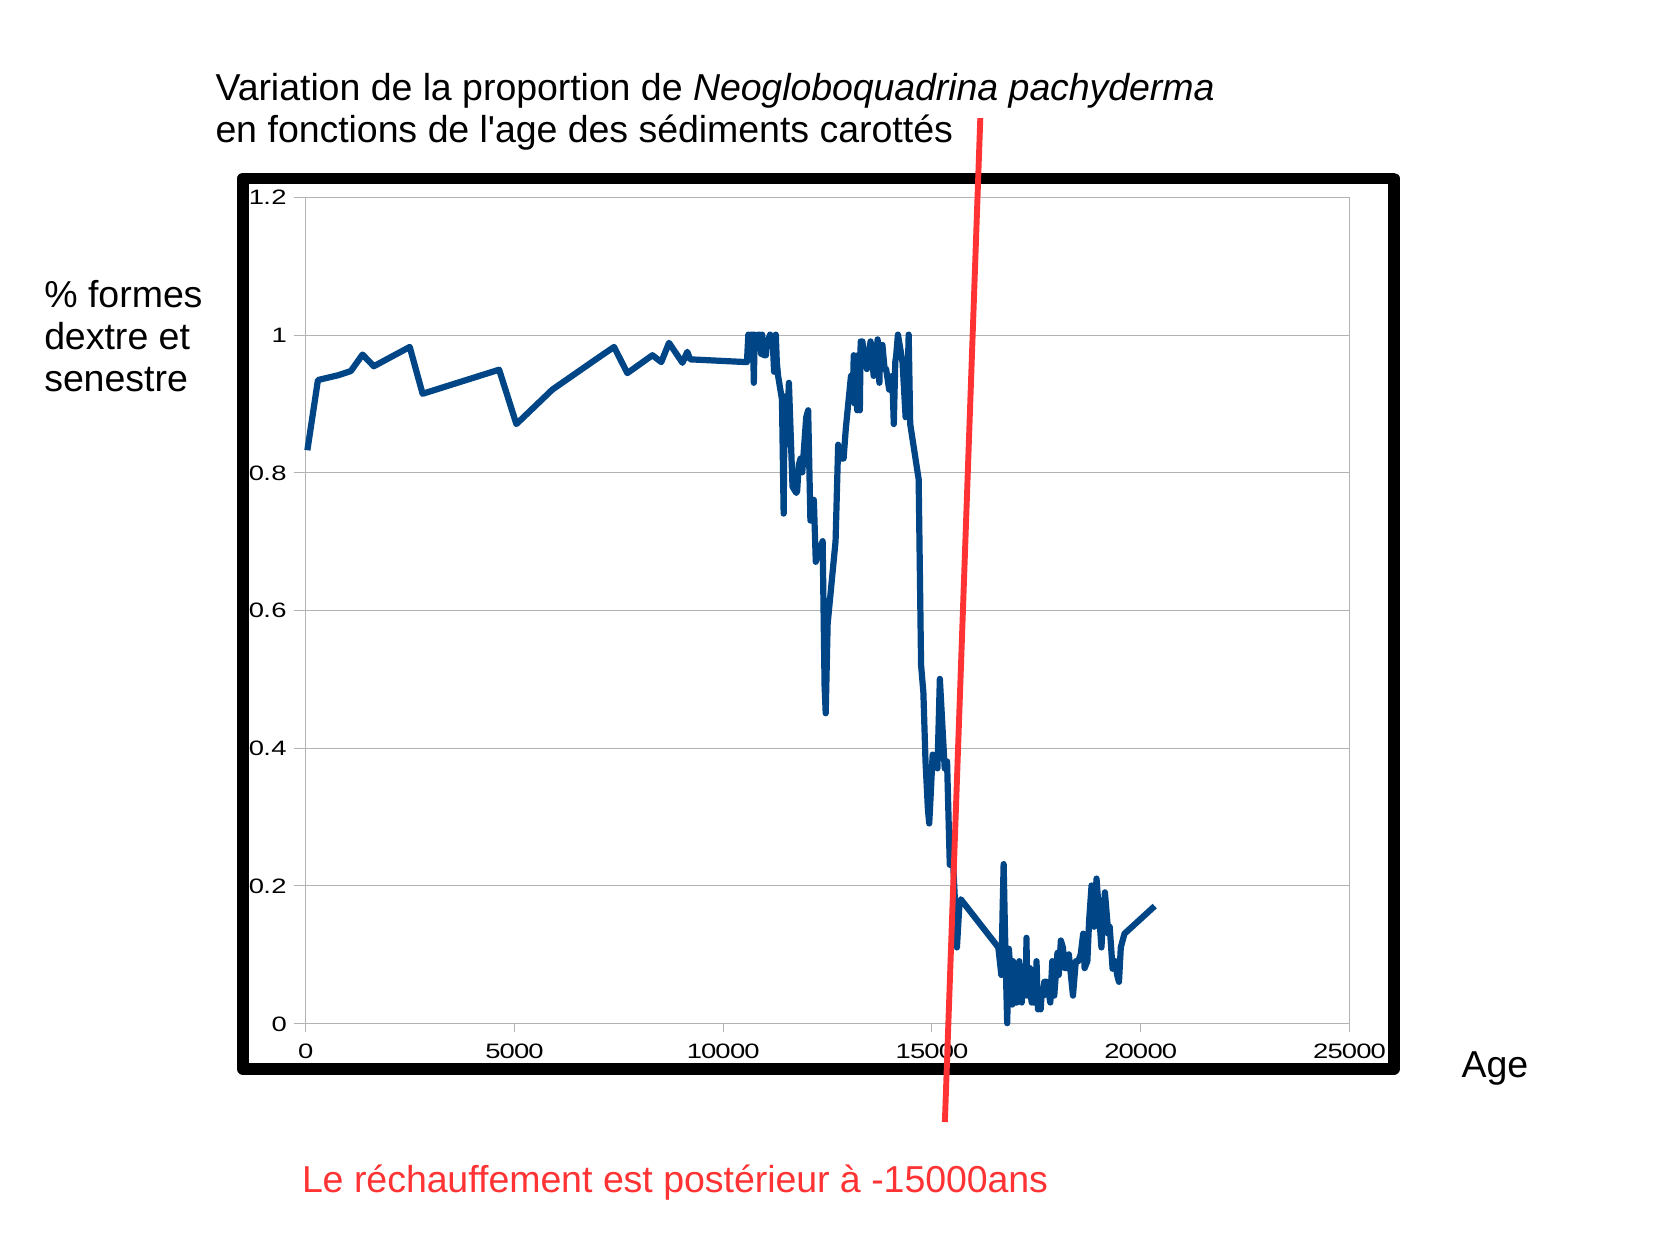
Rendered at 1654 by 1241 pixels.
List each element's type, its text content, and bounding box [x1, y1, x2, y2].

text_box Age [1446, 1035, 1543, 1093]
text_box % formes dextre et senestre [29, 265, 218, 407]
picture [950, 184, 1388, 1063]
picture [248, 184, 974, 1063]
text_box Variation de la proportion de Neogloboquadrina pachyderma en fonctions de l'age des sédiments carottés [200, 59, 1240, 158]
text_box Le réchauffement est postérieur à -15000ans [287, 1151, 1063, 1209]
